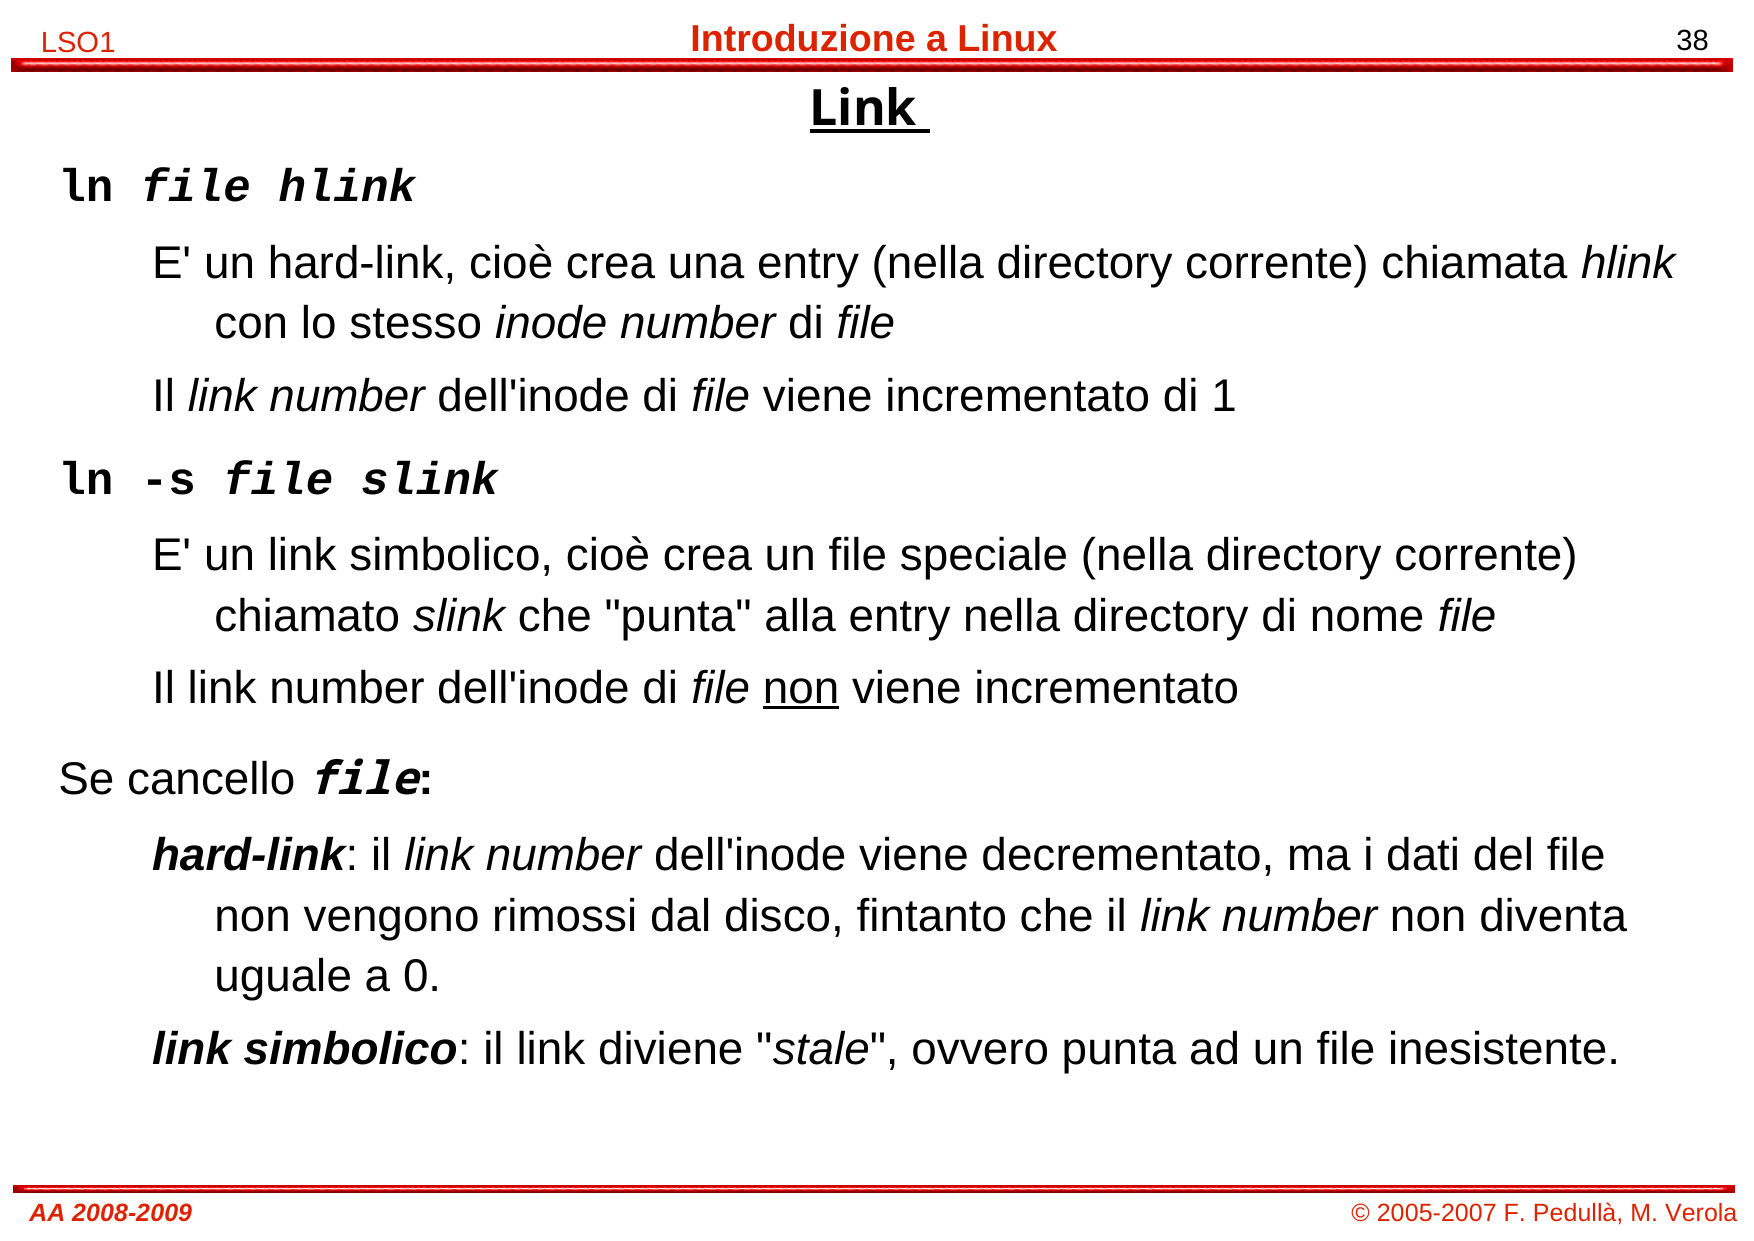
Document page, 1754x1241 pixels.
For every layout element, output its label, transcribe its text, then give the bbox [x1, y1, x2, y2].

list ln file hlink E' un hard-link, cioè crea una entry (nella directory corrente) chiamata hlink con lo stesso inode number di file Il link number dell'inode di file viene incrementato di 1 ln -s file slink E' un link simbolico, cioè crea un file speciale (nella directory corrente) chiamato slink che "punta" alla entry nella directory di nome file Il link number dell'inode di file non viene incrementato Se cancello file: hard-link: il link number dell'inode viene decrementato, ma i dati del file non vengono rimossi dal disco, fintanto che il link number non diventa uguale a 0. link simbolico: il link diviene "stale", ovvero punta ad un file inesistente. [58, 161, 1696, 1172]
picture [11, 58, 1733, 72]
picture [13, 1185, 1735, 1193]
title Link [809, 60, 944, 156]
